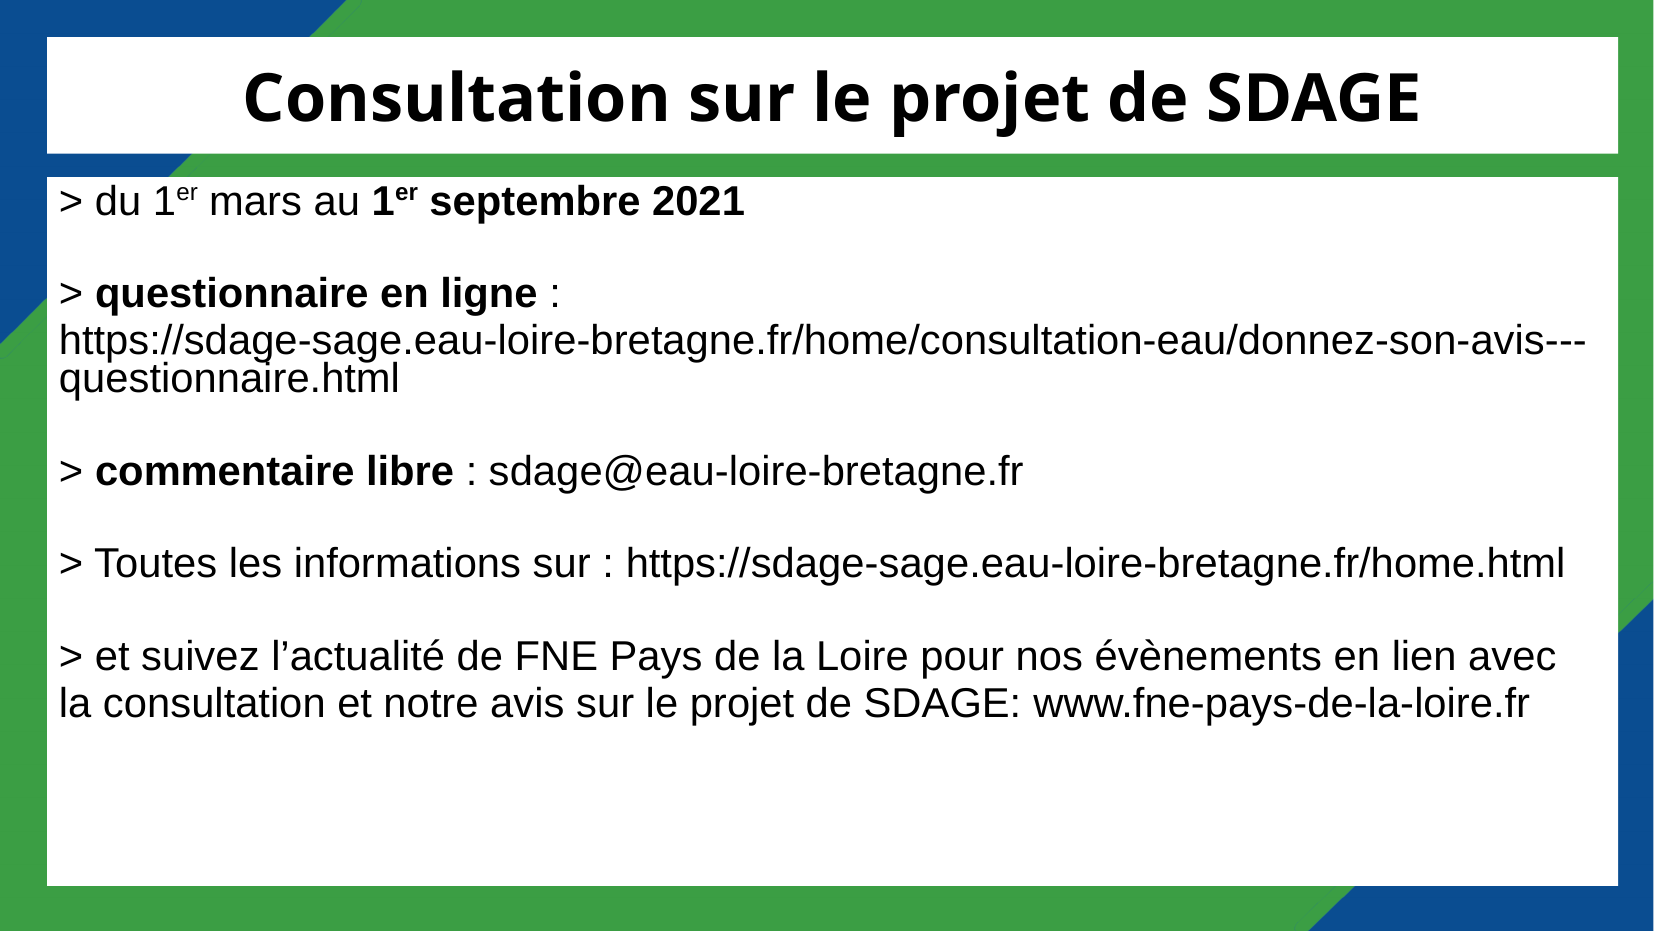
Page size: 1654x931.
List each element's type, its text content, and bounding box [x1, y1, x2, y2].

picture [0, 0, 1654, 931]
title Consultation sur le projet de SDAGE [47, 37, 1619, 154]
title > du 1er mars au 1er septembre 2021 > questionnaire en ligne : https://sdage-sage.eau-loire-bretagne.fr/home/consultation-eau/donnez-son-avis---questionnaire.html > commentaire libre : sdage@eau-loire-bretagne.fr > Toutes les informations sur : https://sdage-sage.eau-loire-bretagne.fr/home.html > et suivez l’actualité de FNE Pays de la Loire pour nos évènements en lien avec la consultation et notre avis sur le projet de SDAGE: www.fne-pays-de-la-loire.fr [47, 177, 1619, 886]
